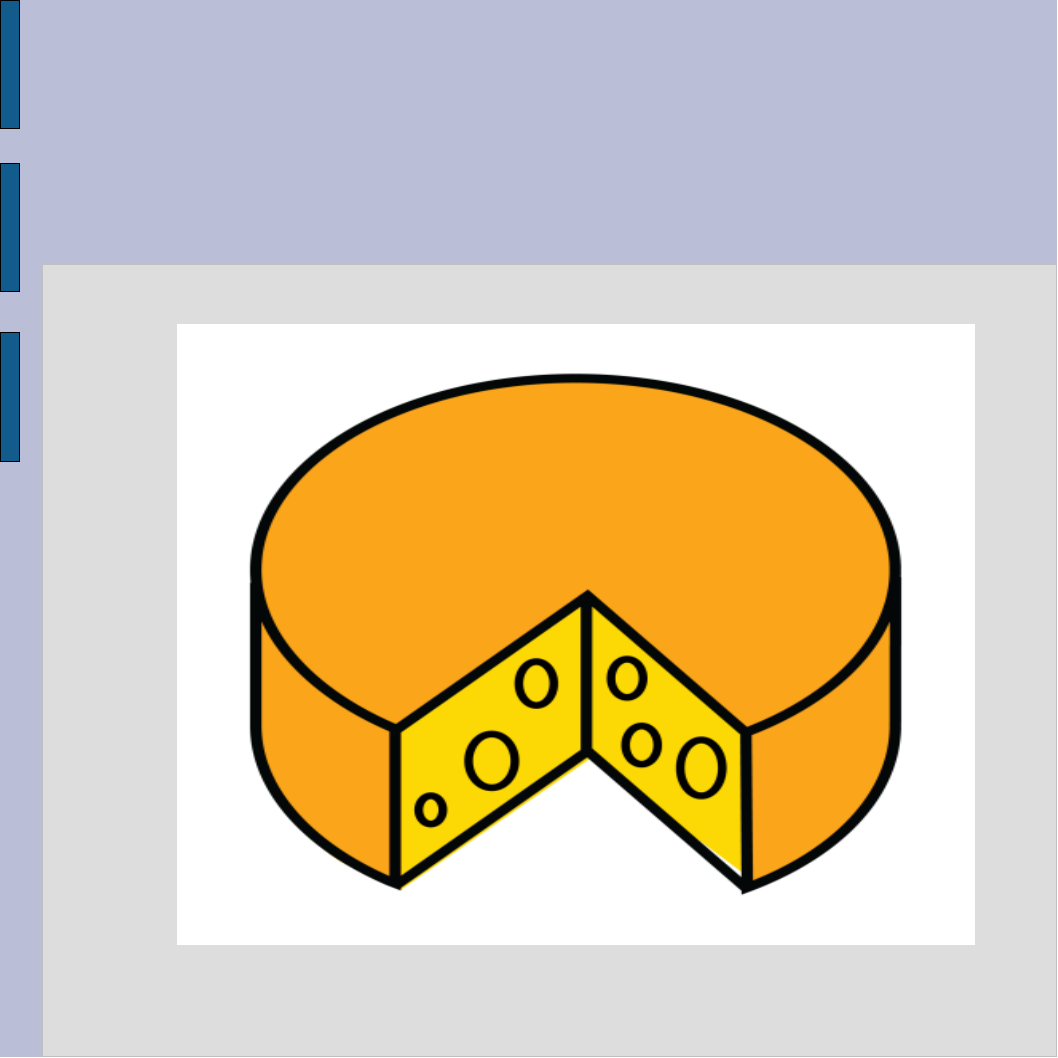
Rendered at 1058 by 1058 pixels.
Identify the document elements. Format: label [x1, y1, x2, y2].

picture [177, 324, 975, 945]
